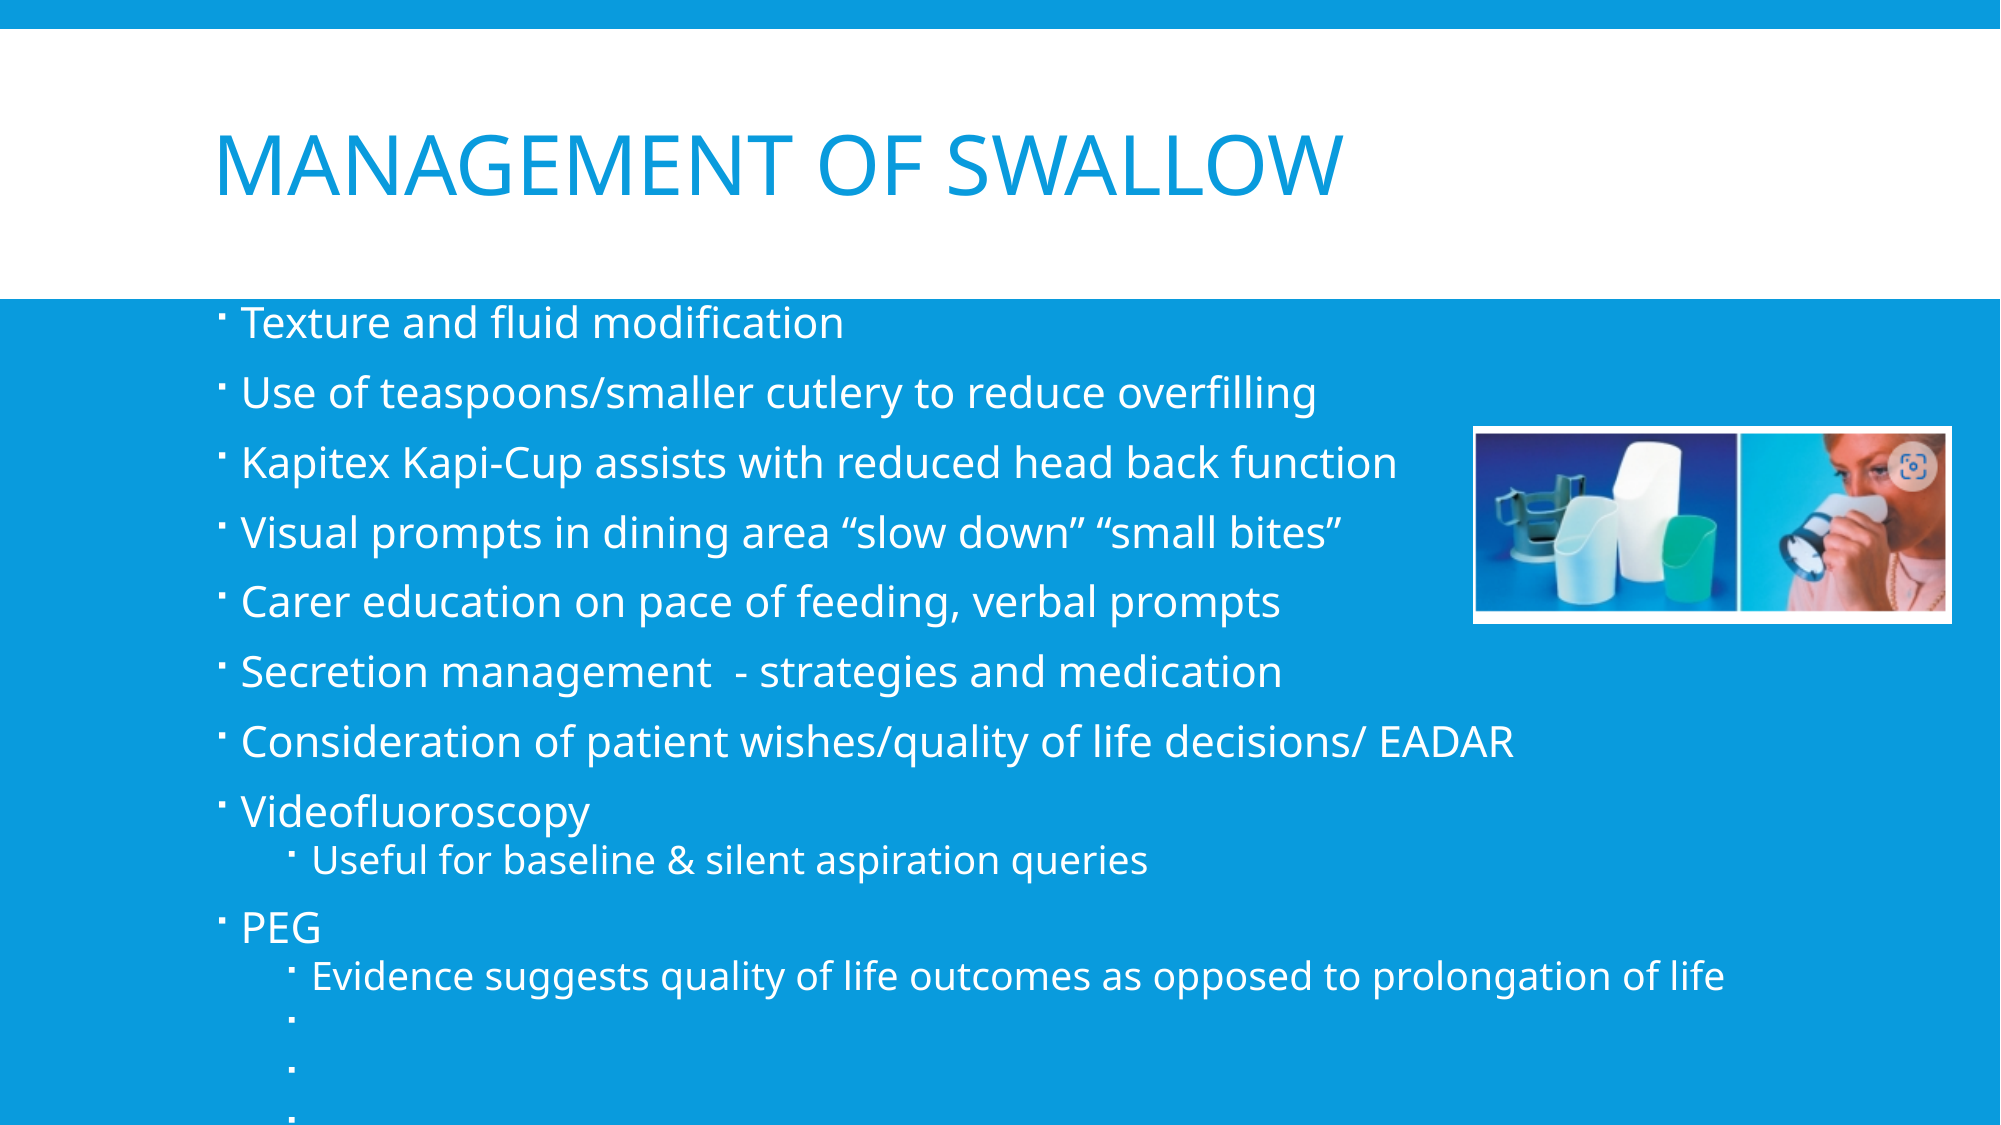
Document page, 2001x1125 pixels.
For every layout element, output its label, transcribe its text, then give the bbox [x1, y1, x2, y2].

list Texture and fluid modification Use of teaspoons/smaller cutlery to reduce overfilling Kapitex Kapi-Cup assists with reduced head back function Visual prompts in dining area “slow down” “small bites” Carer education on pace of feeding, verbal prompts Secretion management - strategies and medication Consideration of patient wishes/quality of life decisions/ EADAR Videofluoroscopy Useful for baseline & silent aspiration queries PEG Evidence suggests quality of life outcomes as opposed to prolongation of life [197, 294, 1803, 1021]
title MANAGEMENT OF SWALLOW [197, 46, 1803, 294]
picture [1474, 427, 1951, 623]
